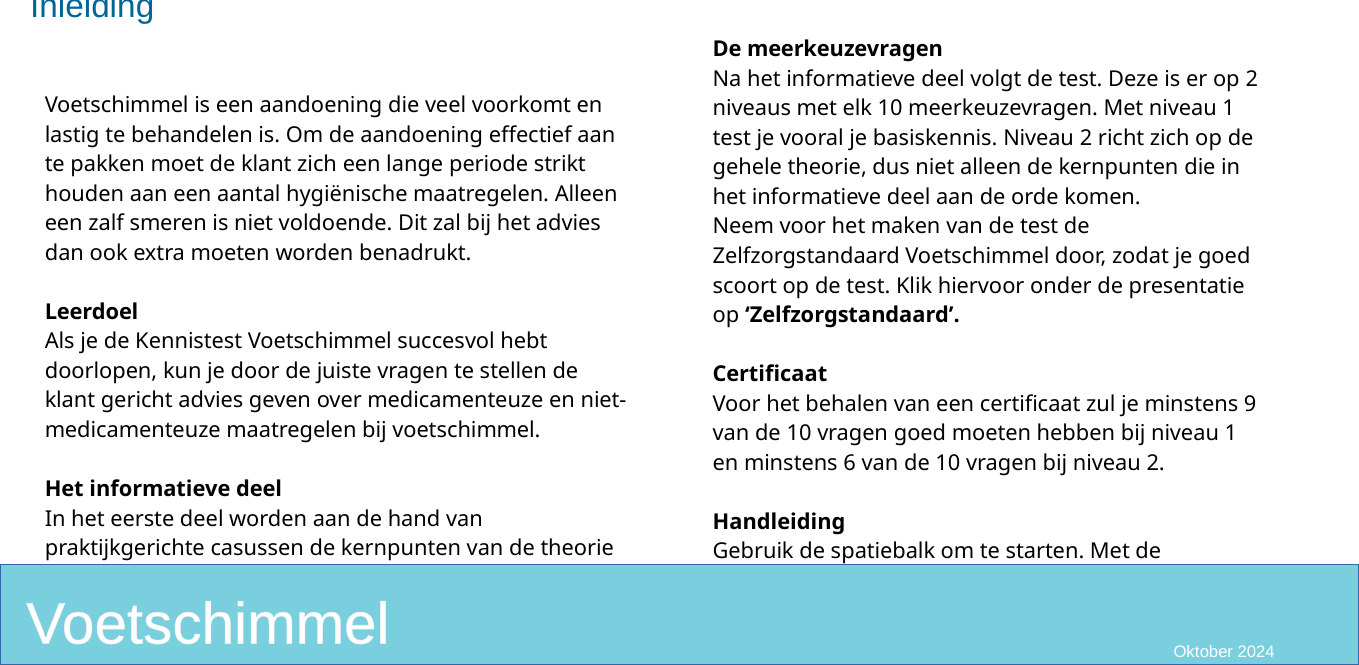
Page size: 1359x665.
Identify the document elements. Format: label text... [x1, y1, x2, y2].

title Inleiding [30, 0, 1253, 61]
text_box Voetschimmel is een aandoening die veel voorkomt en lastig te behandelen is. Om de aandoening effectief aan te pakken moet de klant zich een lange periode strikt houden aan een aantal hygiënische maatregelen. Alleen een zalf smeren is niet voldoende. Dit zal bij het advies dan ook extra moeten worden benadrukt. Leerdoel Als je de Kennistest Voetschimmel succesvol hebt doorlopen, kun je door de juiste vragen te stellen de klant gericht advies geven over medicamenteuze en niet-medicamenteuze maatregelen bij voetschimmel. Het informatieve deel In het eerste deel worden aan de hand van praktijkgerichte casussen de kernpunten van de theorie behandeld. In de KNMP Zelfzorgstandaard vind je de volledige theorie. [30, 61, 645, 564]
text_box [0, 564, 1359, 665]
title Voetschimmel [26, 590, 719, 665]
text_box De meerkeuzevragen Na het informatieve deel volgt de test. Deze is er op 2 niveaus met elk 10 meerkeuzevragen. Met niveau 1 test je vooral je basiskennis. Niveau 2 richt zich op de gehele theorie, dus niet alleen de kernpunten die in het informatieve deel aan de orde komen. Neem voor het maken van de test de Zelfzorgstandaard Voetschimmel door, zodat je goed scoort op de test. Klik hiervoor onder de presentatie op ‘Zelfzorgstandaard’. Certificaat Voor het behalen van een certificaat zul je minstens 9 van de 10 vragen goed moeten hebben bij niveau 1 en minstens 6 van de 10 vragen bij niveau 2. Handleiding Gebruik de spatiebalk om te starten. Met de spatiebalk ga je ook naar de volgende pagina in de presentatie. Linksonderaan deze presentatie zie je twee knoppen, omhoog en omlaag, deze kun je ook gebruiken om door de presentatie te lopen. [698, 26, 1281, 564]
text_box Oktober 2024 [1158, 597, 1357, 665]
